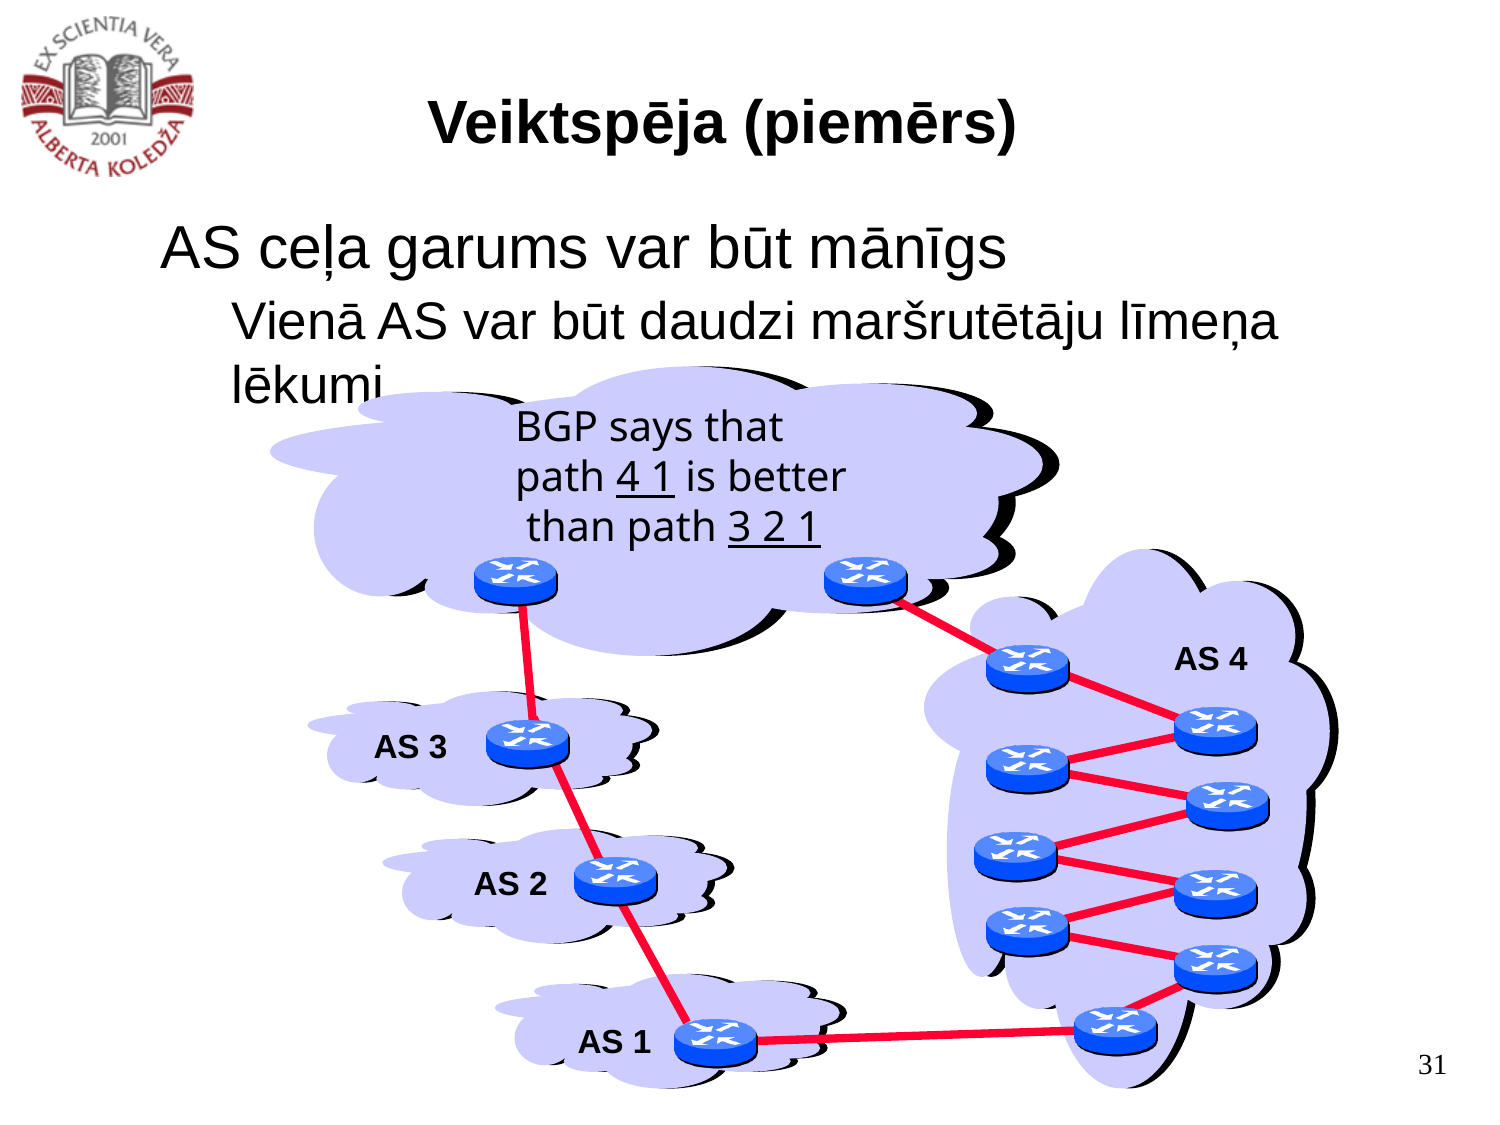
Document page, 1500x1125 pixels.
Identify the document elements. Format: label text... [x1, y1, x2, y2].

title Veiktspēja (piemērs) [50, 62, 1374, 175]
picture [971, 829, 1061, 886]
picture [983, 642, 1074, 699]
picture [1171, 942, 1261, 999]
text_box [1078, 996, 1259, 1088]
picture [983, 904, 1074, 961]
text_box AS 3 [358, 717, 463, 773]
picture [1171, 867, 1261, 924]
picture [571, 854, 661, 911]
text_box <skaitlis> [1312, 1037, 1463, 1101]
text_box [535, 696, 659, 789]
picture [483, 717, 574, 774]
text_box [308, 692, 561, 805]
text_box [528, 558, 884, 655]
text_box AS 1 [562, 1012, 667, 1068]
picture [983, 742, 1074, 799]
text_box [1065, 1035, 1071, 1048]
picture [1071, 1004, 1161, 1061]
picture [821, 554, 911, 611]
text_box [667, 975, 846, 1036]
text_box [591, 830, 734, 926]
picture [471, 558, 561, 611]
text_box [761, 1043, 827, 1071]
text_box [924, 654, 1183, 1026]
text_box BGP says that path 4 1 is better than path 3 2 1 [457, 392, 862, 558]
text_box [496, 977, 722, 1088]
picture [21, 16, 194, 177]
text_box [582, 367, 1059, 606]
text_box [271, 392, 518, 613]
picture [1171, 704, 1261, 761]
text_box AS 4 [1158, 629, 1263, 685]
picture [671, 1016, 761, 1073]
text_box [383, 829, 628, 943]
text_box [971, 549, 1338, 998]
picture [1183, 779, 1274, 836]
text_box AS 2 [458, 854, 563, 910]
list AS ceļa garums var būt mānīgs Vienā AS var būt daudzi maršrutētāju līmeņa lēkumi [74, 199, 1463, 462]
